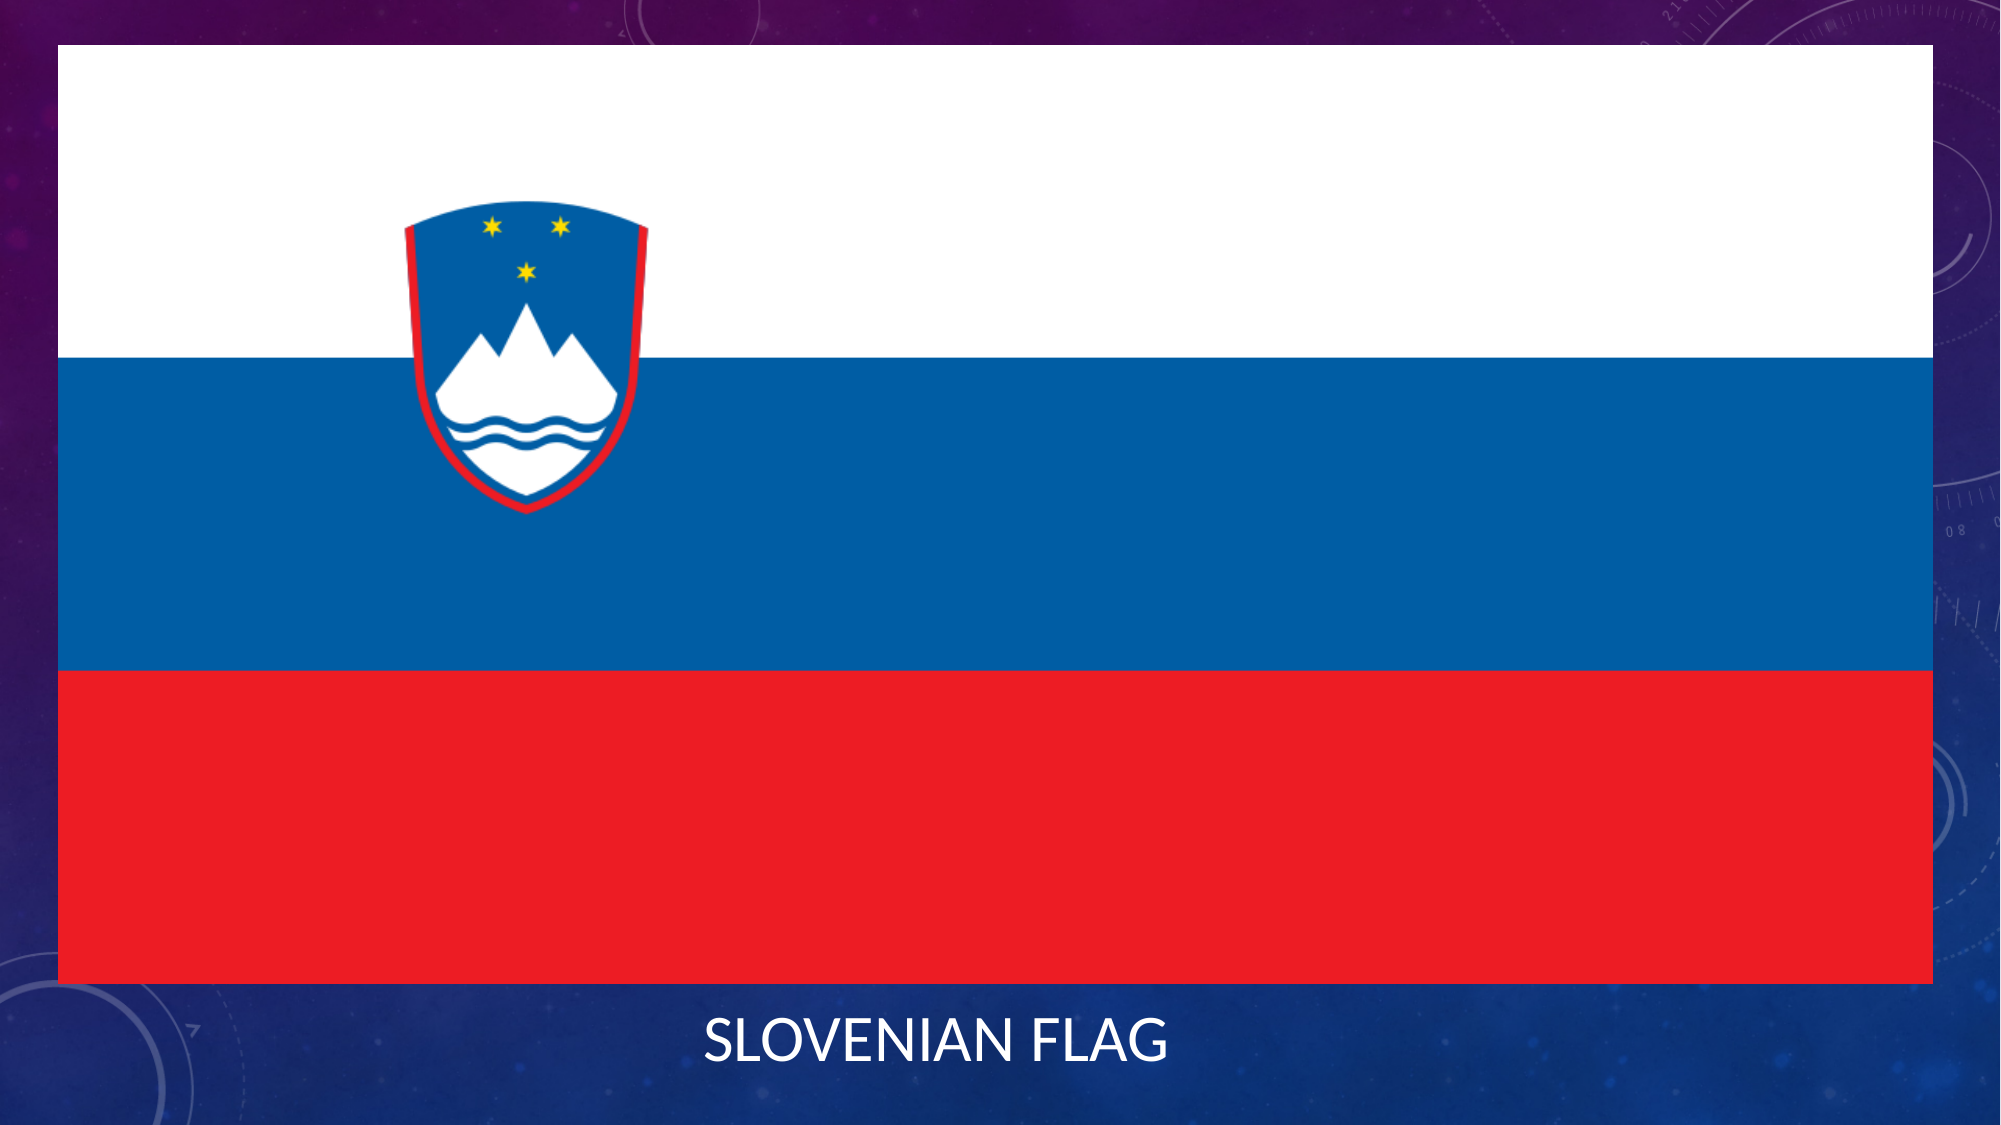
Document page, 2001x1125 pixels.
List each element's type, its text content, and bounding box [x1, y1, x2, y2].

text_box SLOVENIAN FLAG [688, 986, 1672, 1082]
picture [0, 0, 2001, 1125]
